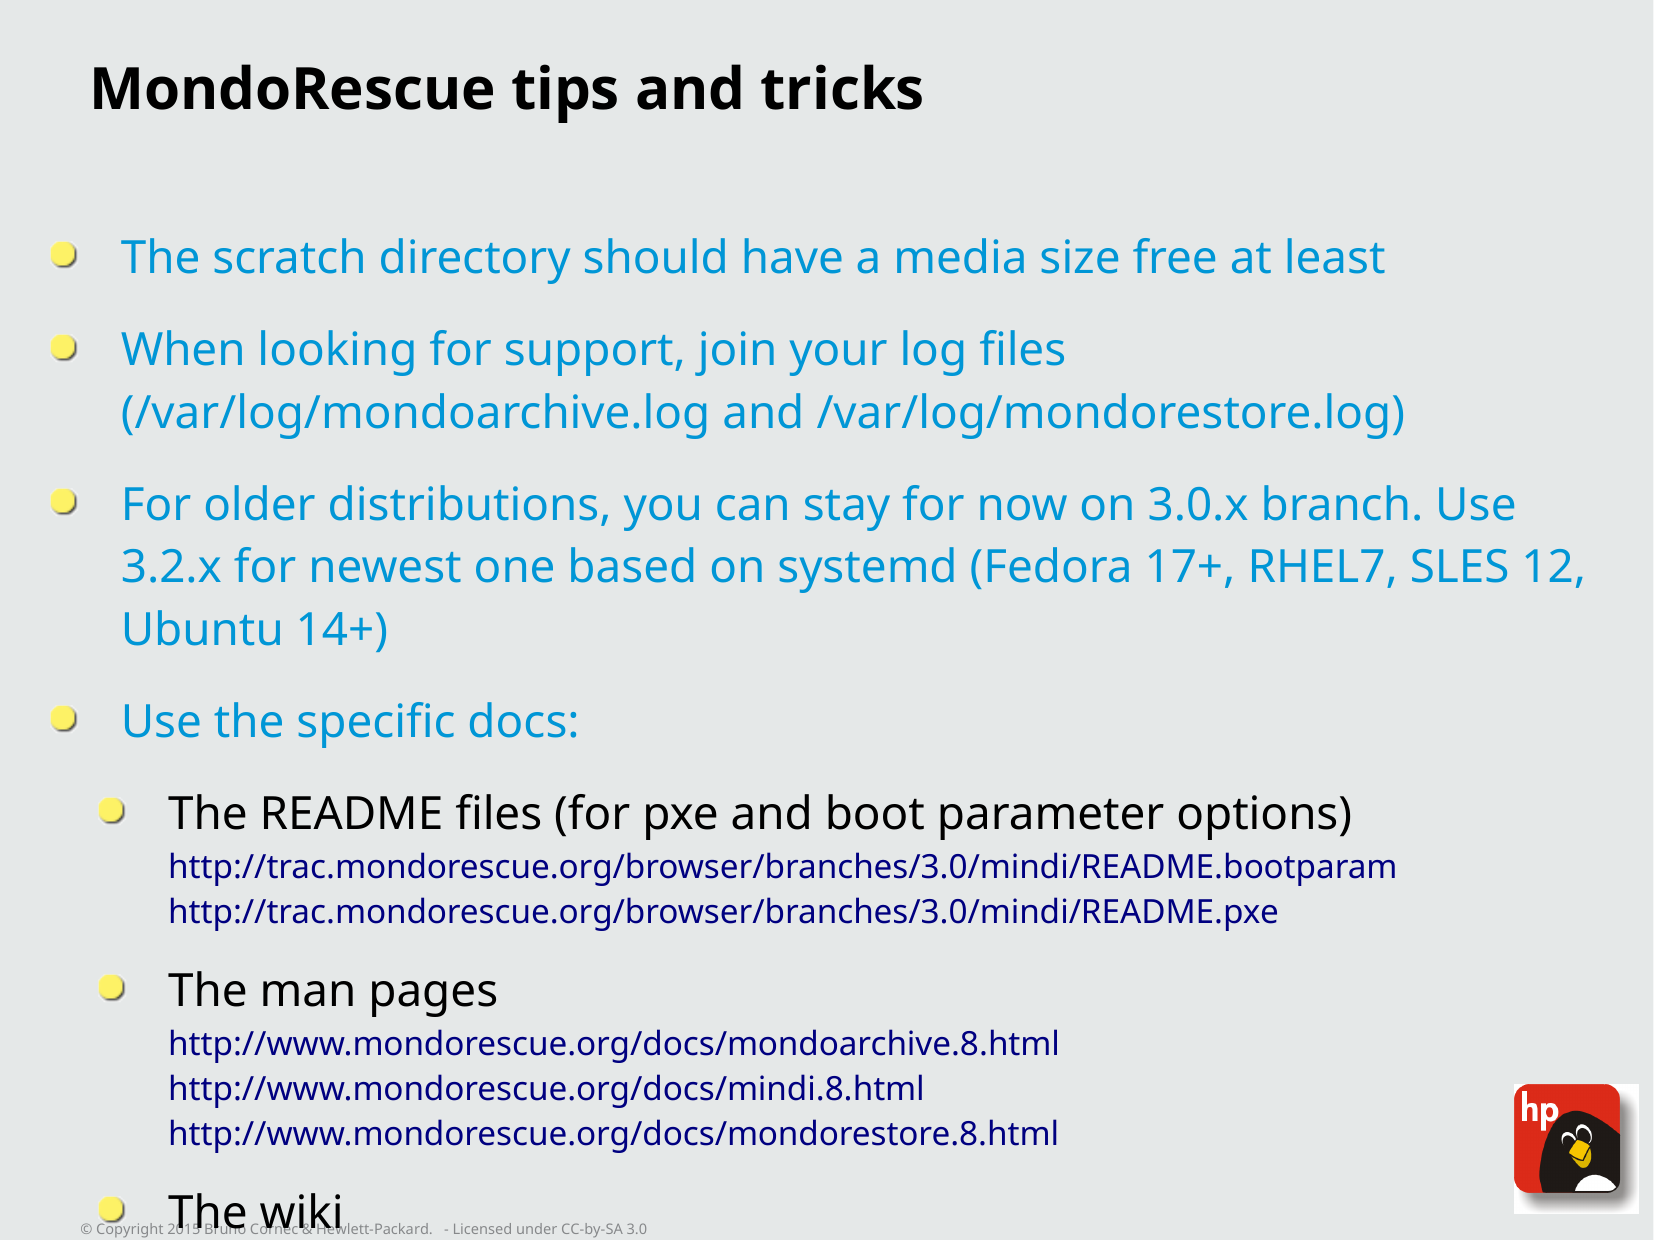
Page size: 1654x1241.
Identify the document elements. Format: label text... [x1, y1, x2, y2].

picture [1514, 1084, 1639, 1214]
list The scratch directory should have a media size free at least When looking for support, join your log files (/var/log/mondoarchive.log and /var/log/mondorestore.log) For older distributions, you can stay for now on 3.0.x branch. Use 3.2.x for newest one based on systemd (Fedora 17+, RHEL7, SLES 12, Ubuntu 14+) Use the specific docs: The README files (for pxe and boot parameter options) http://trac.mondorescue.org/browser/branches/3.0/mindi/README.bootparam http://trac.mondorescue.org/browser/branches/3.0/mindi/README.pxe The man pages http://www.mondorescue.org/docs/mondoarchive.8.html http://www.mondorescue.org/docs/mindi.8.html http://www.mondorescue.org/docs/mondorestore.8.html The wiki http://trac.mondorescue.org/wiki/FAQ [38, 224, 1589, 1165]
picture [97, 1195, 128, 1226]
title MondoRescue tips and tricks [89, 0, 1078, 193]
